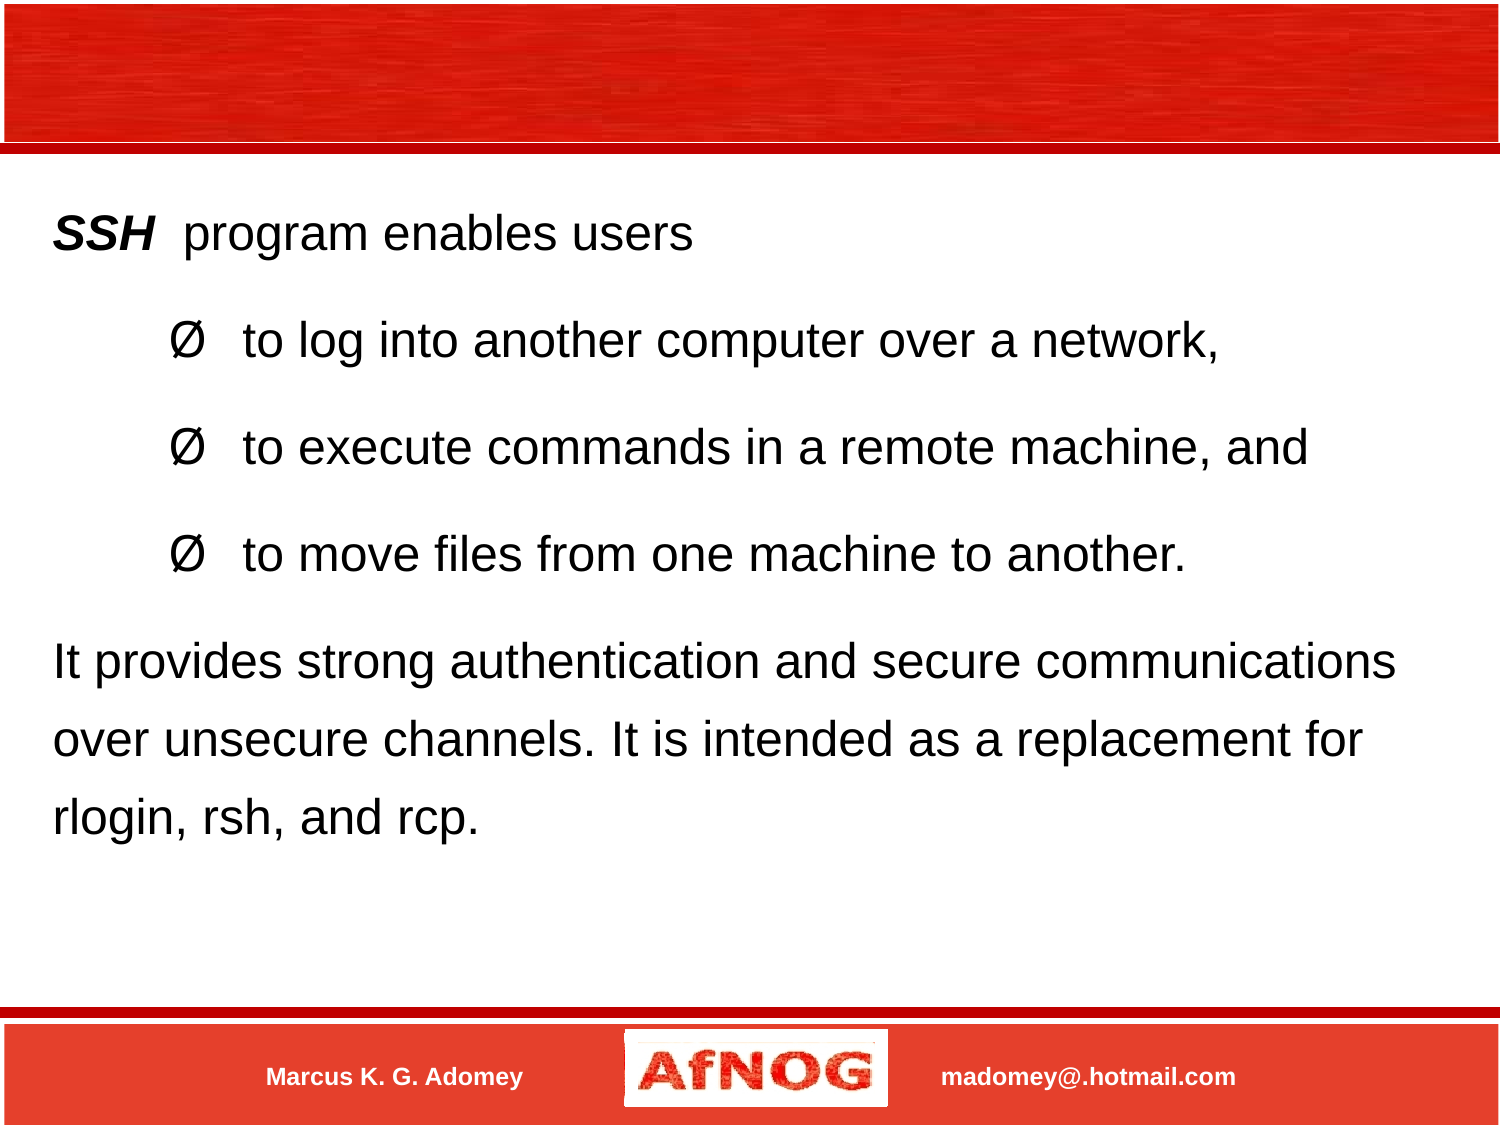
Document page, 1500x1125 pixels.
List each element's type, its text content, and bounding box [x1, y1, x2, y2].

text_box SSH program enables users to log into another computer over a network, to execute commands in a remote machine, and to move files from one machine to another. It provides strong authentication and secure communications over unsecure channels. It is intended as a replacement for rlogin, rsh, and rcp. [37, 174, 1463, 863]
